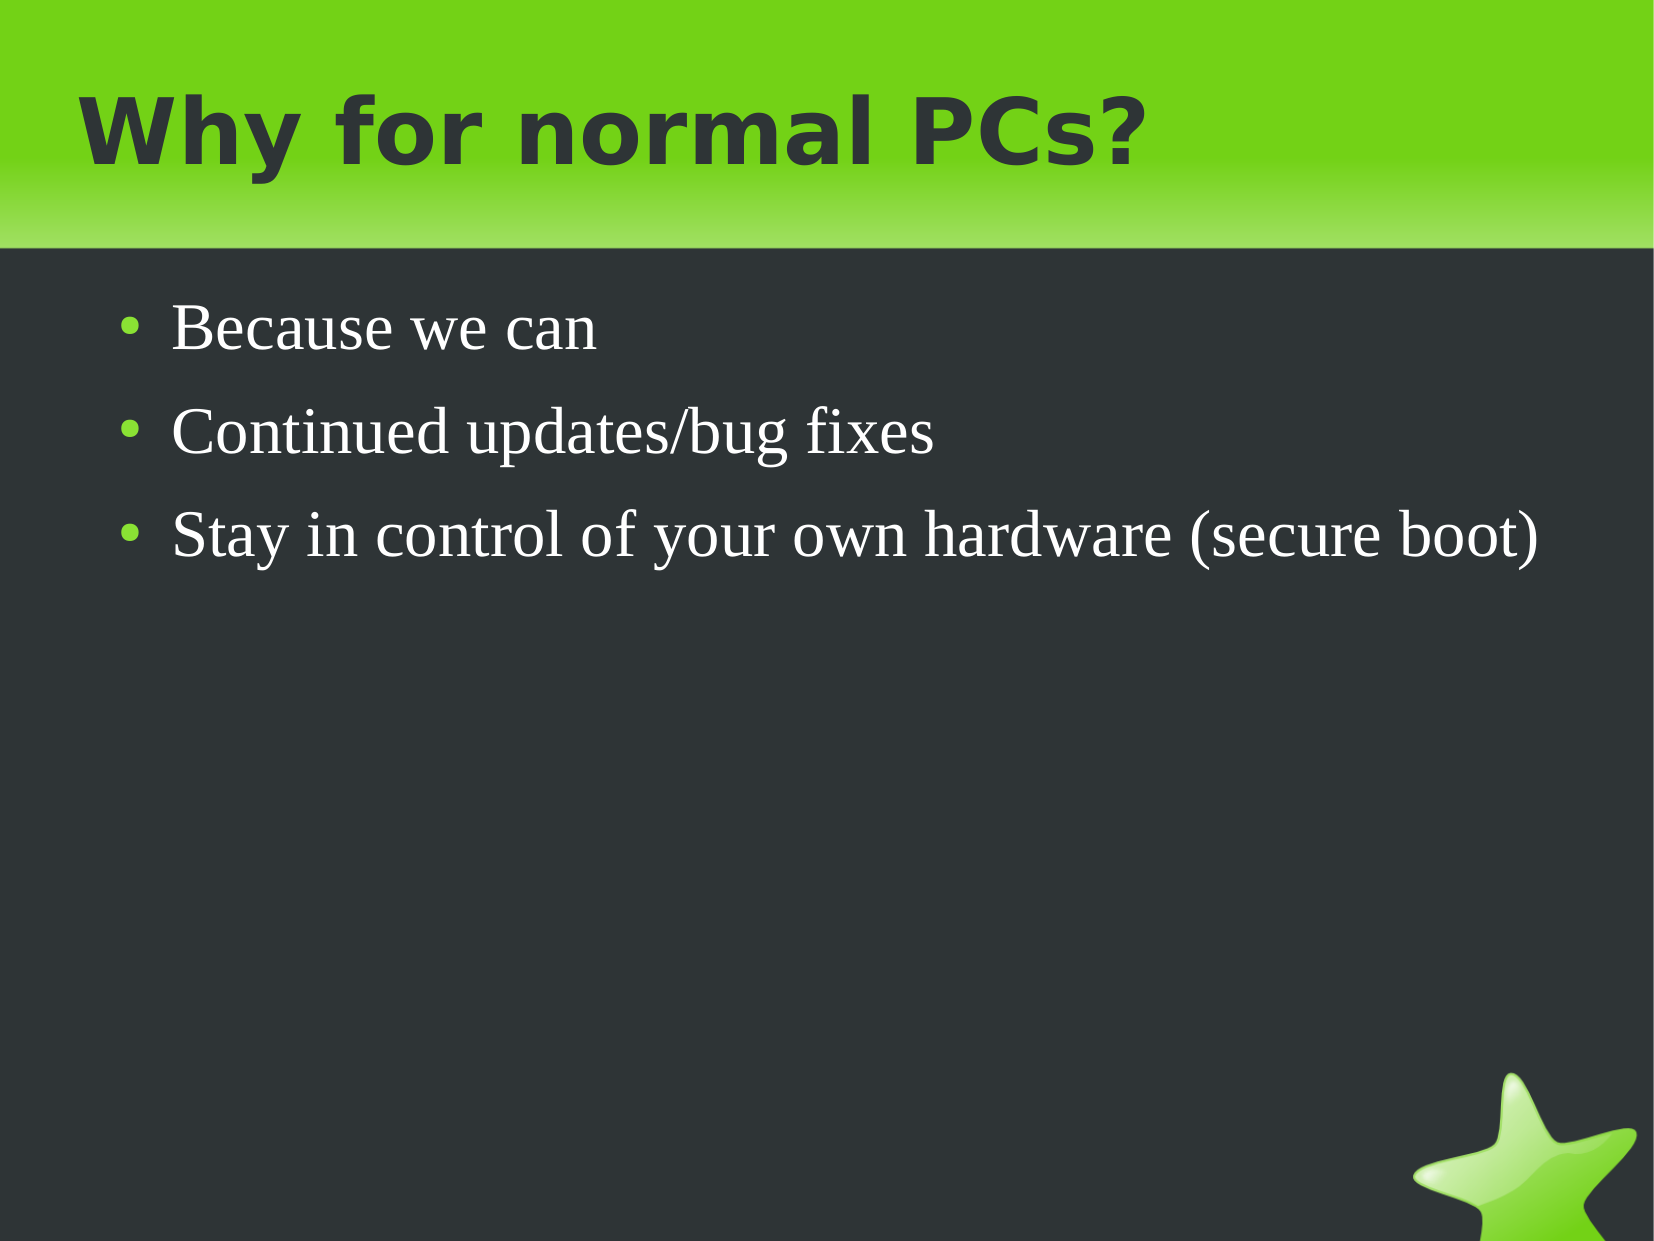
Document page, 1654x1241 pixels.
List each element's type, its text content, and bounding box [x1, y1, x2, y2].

title Why for normal PCs? [76, 29, 1565, 237]
picture [0, 0, 1654, 1241]
list Because we can Continued updates/bug fixes Stay in control of your own hardware (secure boot) [82, 290, 1571, 1109]
